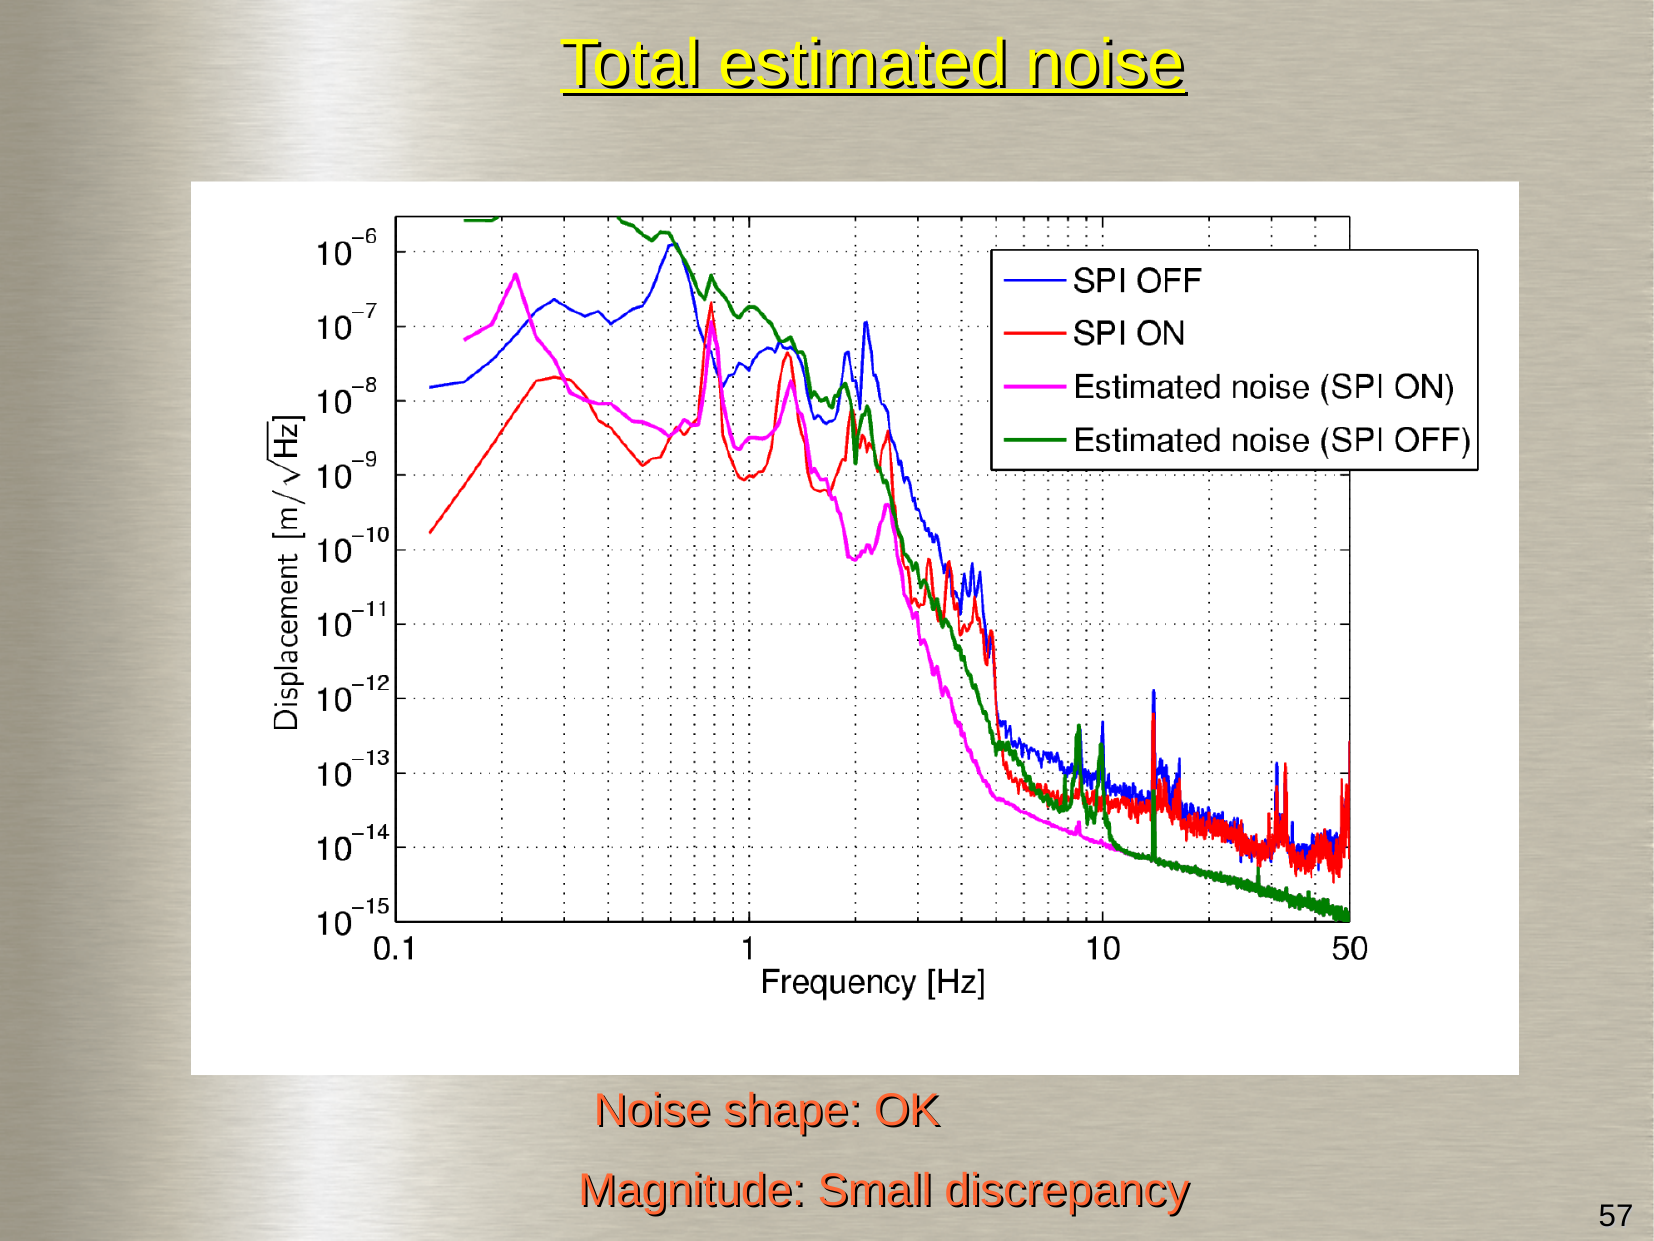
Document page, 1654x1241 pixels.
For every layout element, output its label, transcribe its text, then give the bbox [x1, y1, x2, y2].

picture [0, 0, 1654, 1241]
text_box Total estimated noise [544, 17, 1203, 108]
text_box Noise shape: OK [578, 1076, 955, 1143]
text_box Magnitude: Small discrepancy [563, 1156, 1205, 1223]
